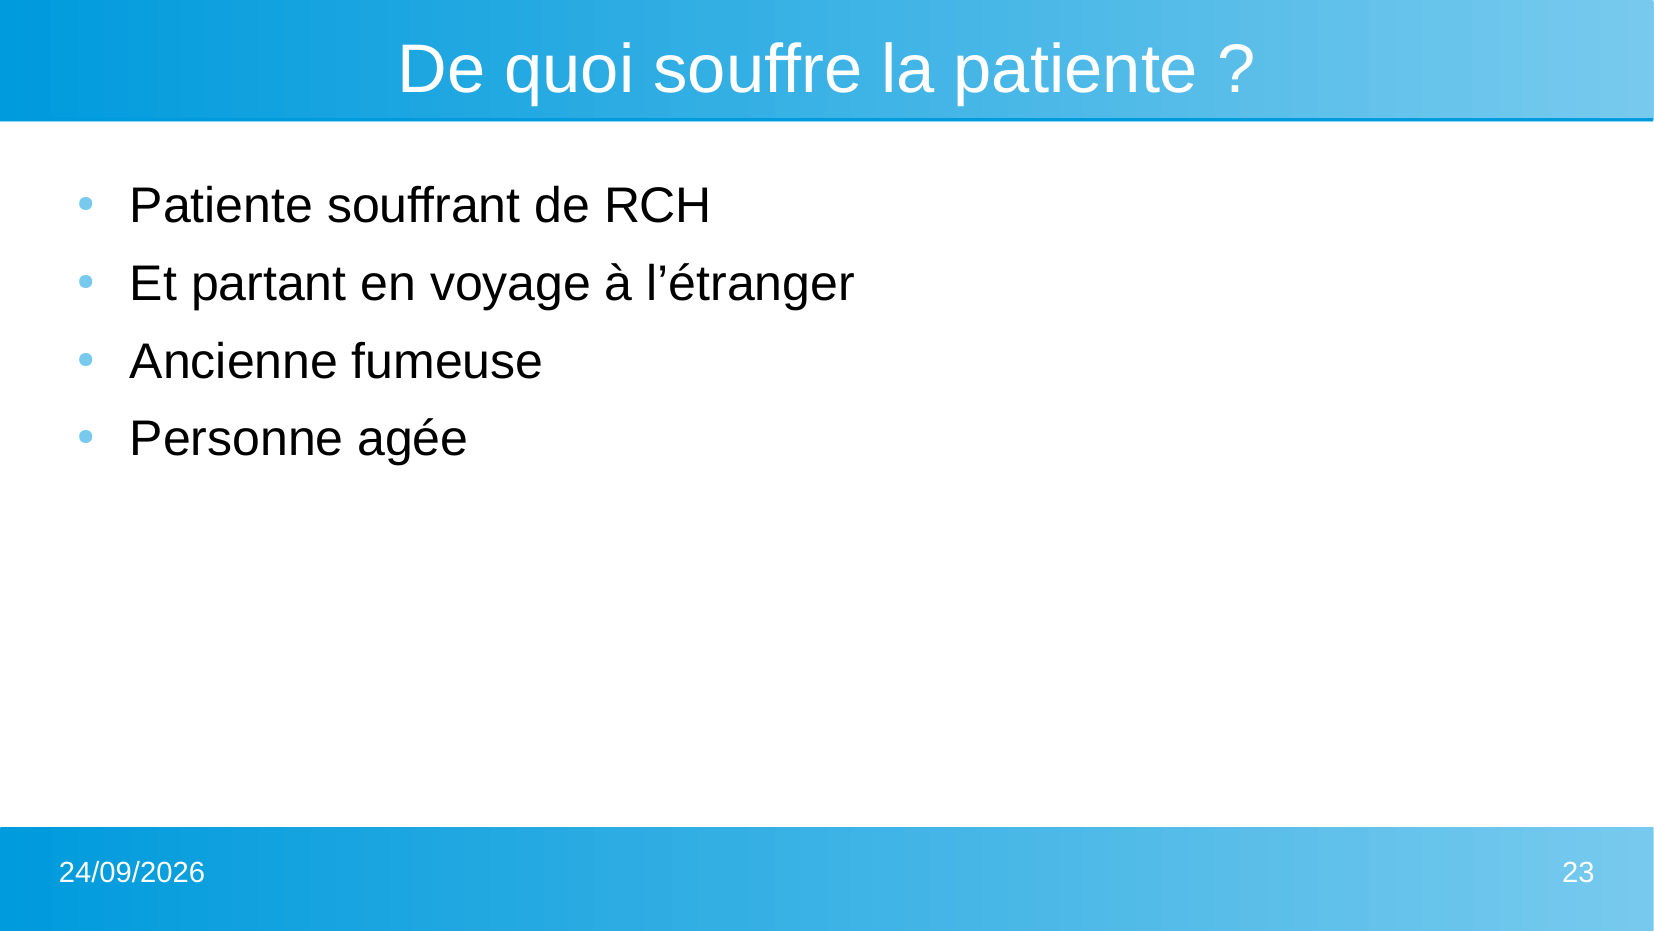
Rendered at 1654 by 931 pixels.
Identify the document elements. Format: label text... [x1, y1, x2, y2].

list Patiente souffrant de RCH Et partant en voyage à l’étranger Ancienne fumeuse Personne agée [59, 177, 1595, 768]
title De quoi souffre la patiente ? [59, 29, 1595, 108]
